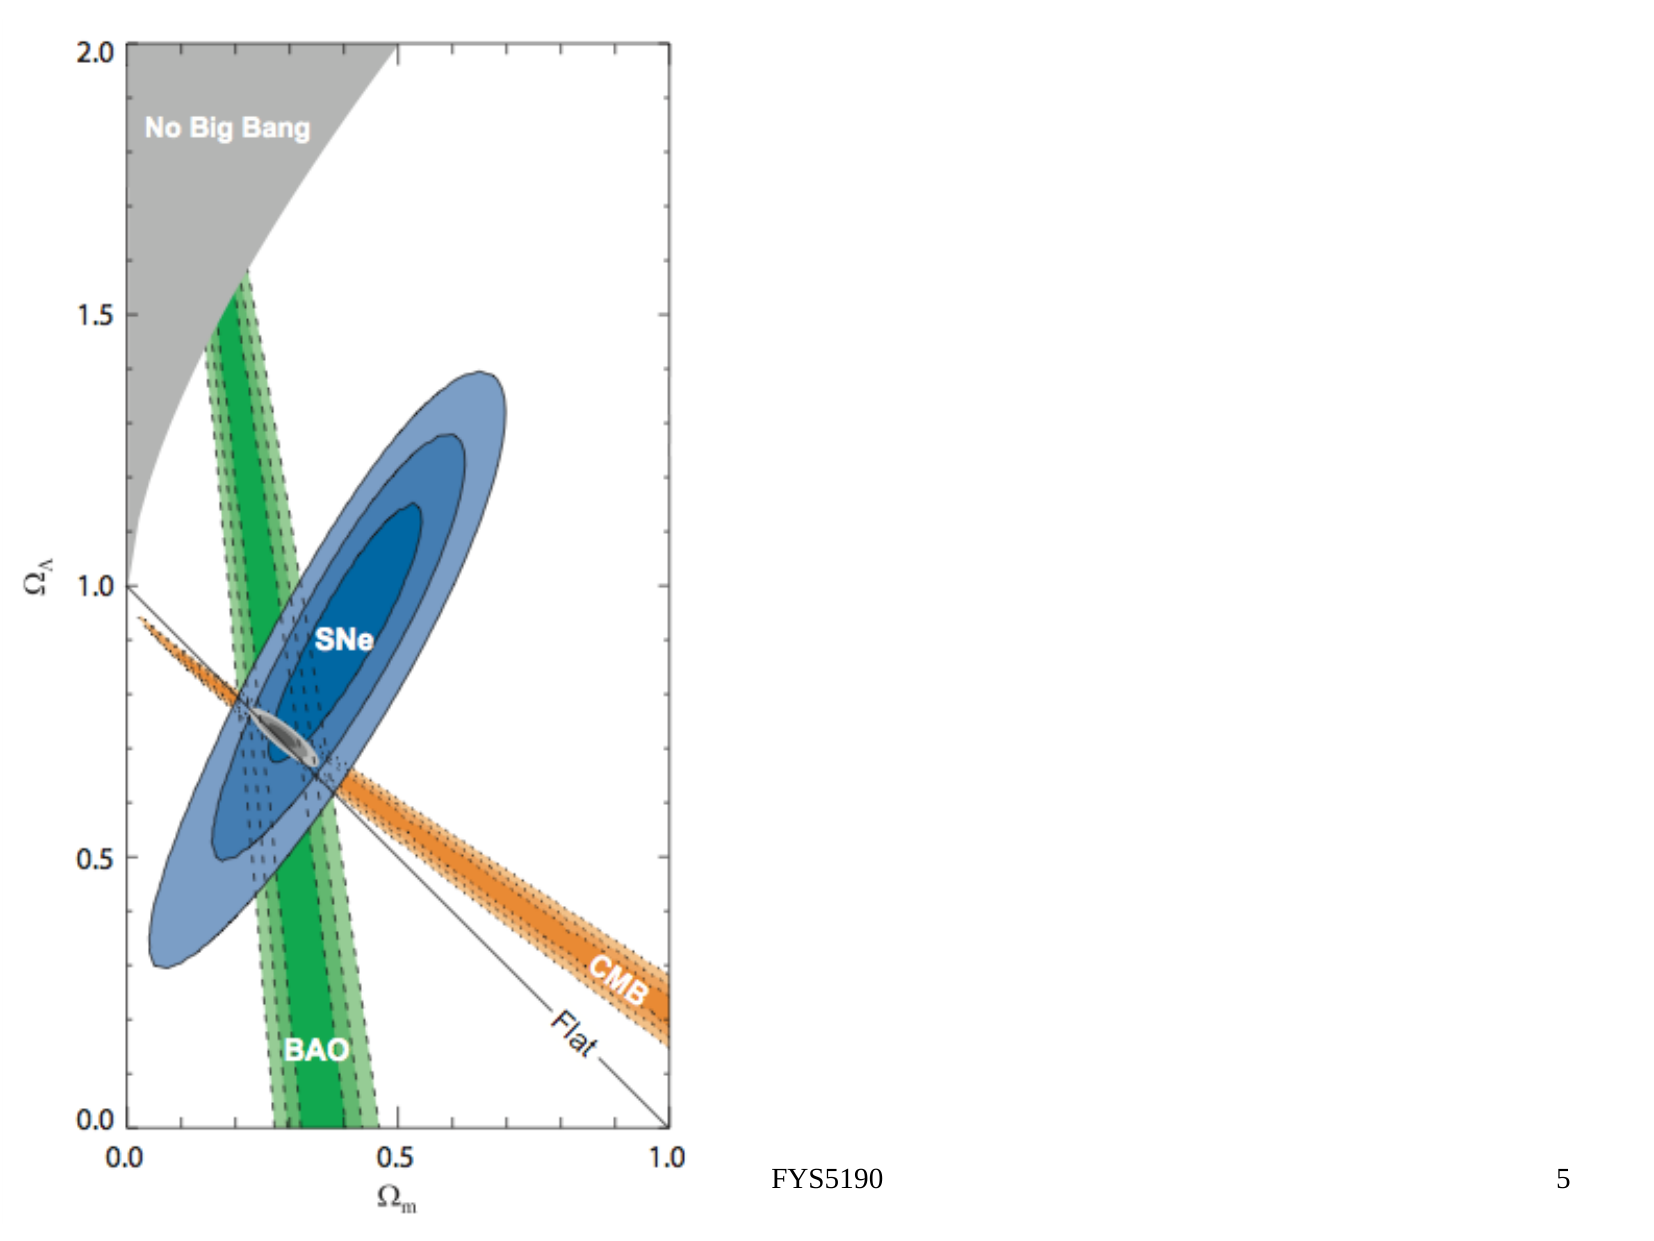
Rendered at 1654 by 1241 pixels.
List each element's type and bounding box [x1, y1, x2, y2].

picture [1, 19, 733, 1224]
